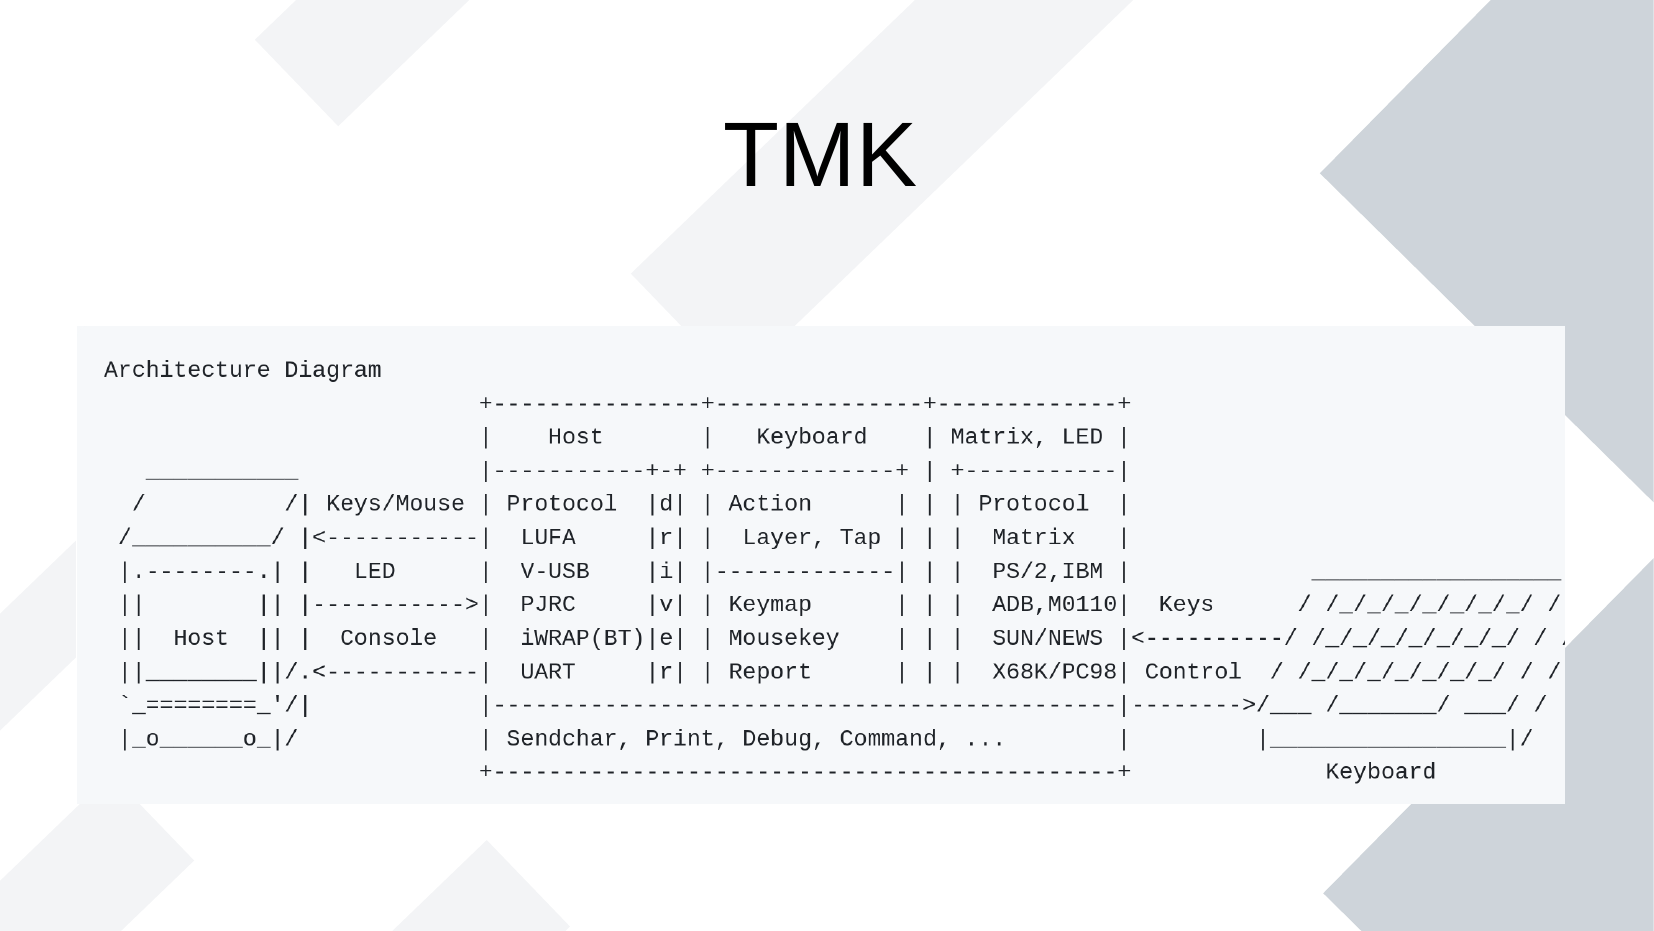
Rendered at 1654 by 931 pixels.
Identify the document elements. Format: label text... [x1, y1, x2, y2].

title TMK [76, 76, 1565, 233]
picture [76, 326, 1565, 804]
